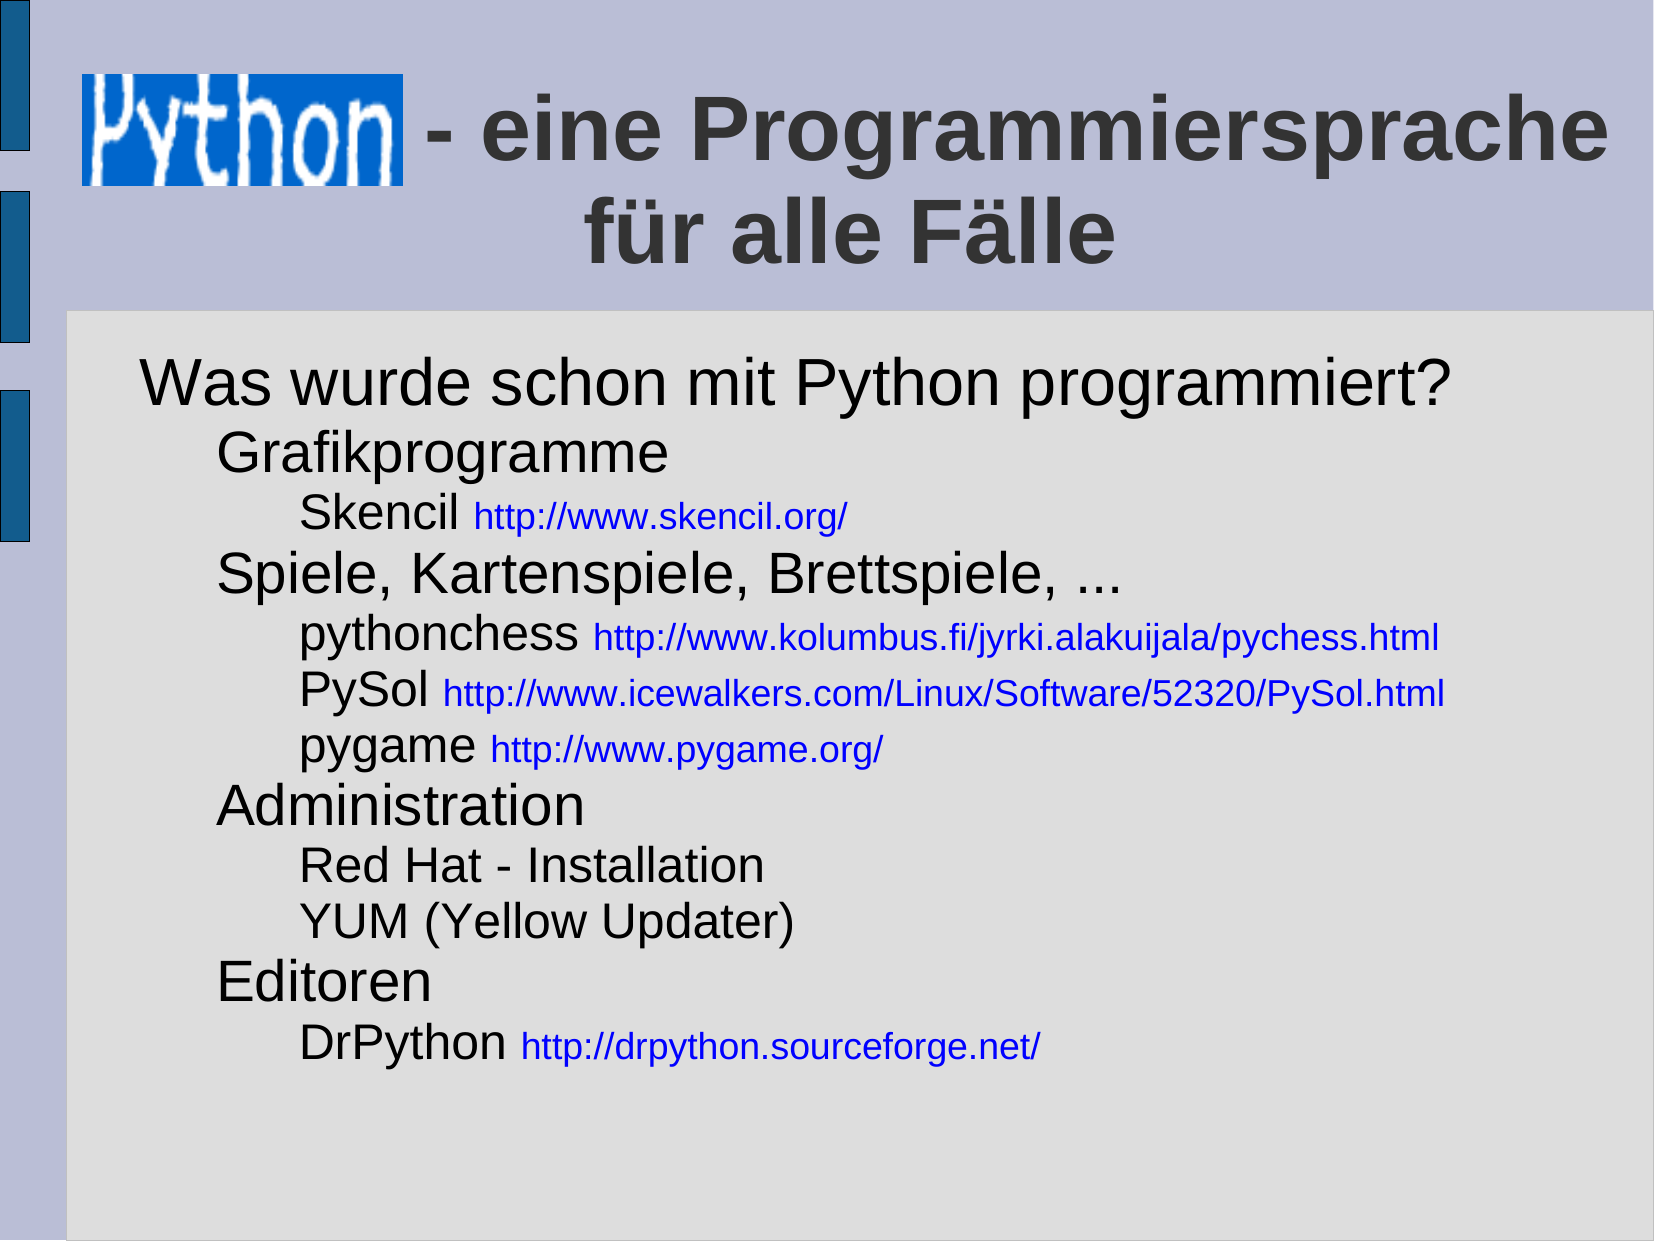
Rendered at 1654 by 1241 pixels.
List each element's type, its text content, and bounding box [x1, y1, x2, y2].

picture [82, 74, 403, 187]
title Python - eine Programmiersprache für alle Fälle [86, 62, 1615, 299]
list Was wurde schon mit Python programmiert? Grafikprogramme Skencil http://www.skencil.org/ Spiele, Kartenspiele, Brettspiele, ... pythonchess http://www.kolumbus.fi/jyrki.alakuijala/pychess.html PySol http://www.icewalkers.com/Linux/Software/52320/PySol.html pygame http://www.pygame.org/ Administration Red Hat - Installation YUM (Yellow Updater) Editoren DrPython http://drpython.sourceforge.net/ [121, 344, 1534, 1127]
